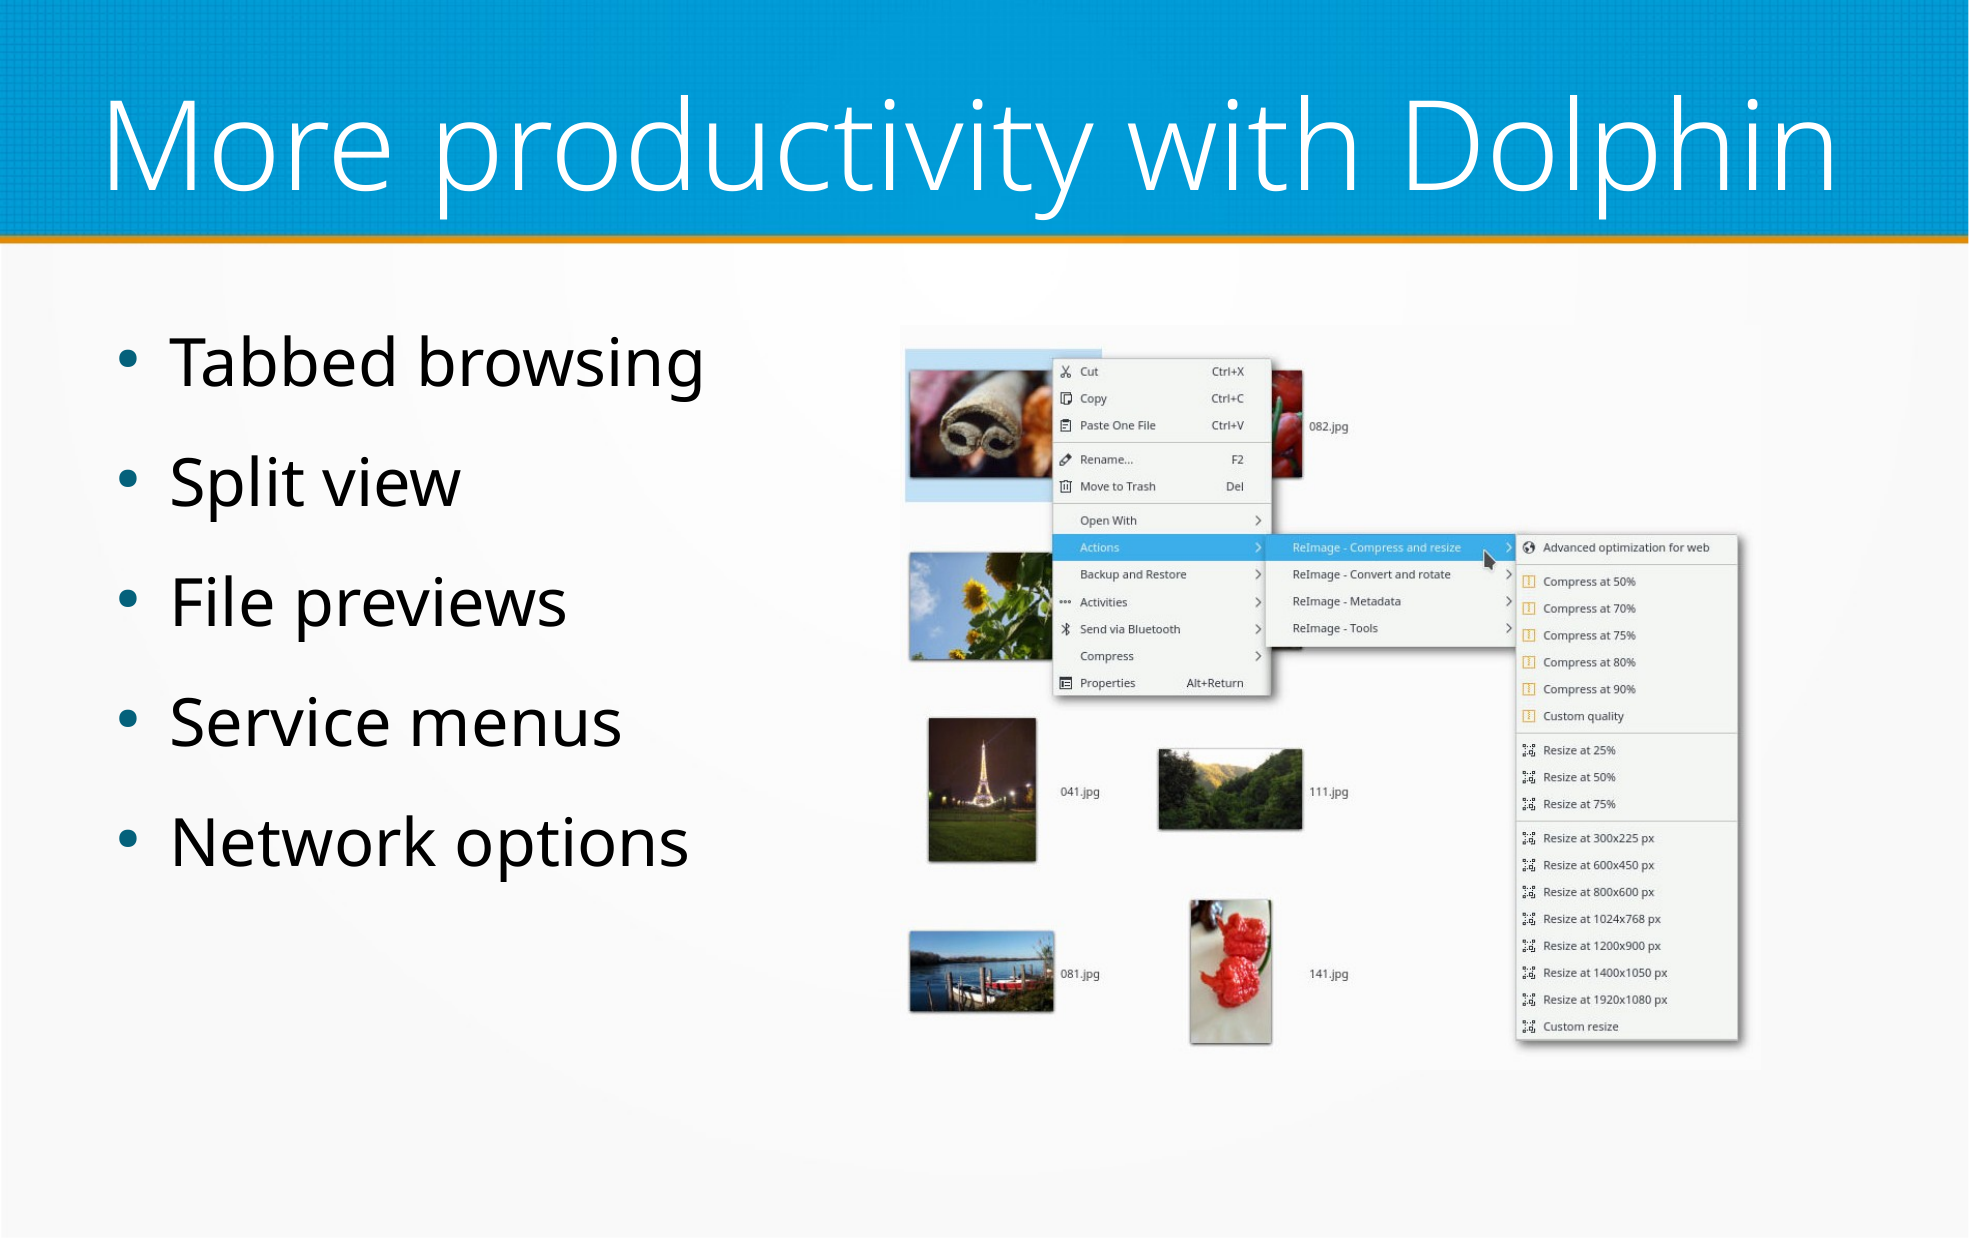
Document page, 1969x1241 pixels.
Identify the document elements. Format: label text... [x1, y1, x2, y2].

list Tabbed browsing Split view File previews Service menus Network options [98, 315, 958, 1081]
picture [0, 233, 1969, 1241]
title More productivity with Dolphin [98, 19, 1870, 227]
